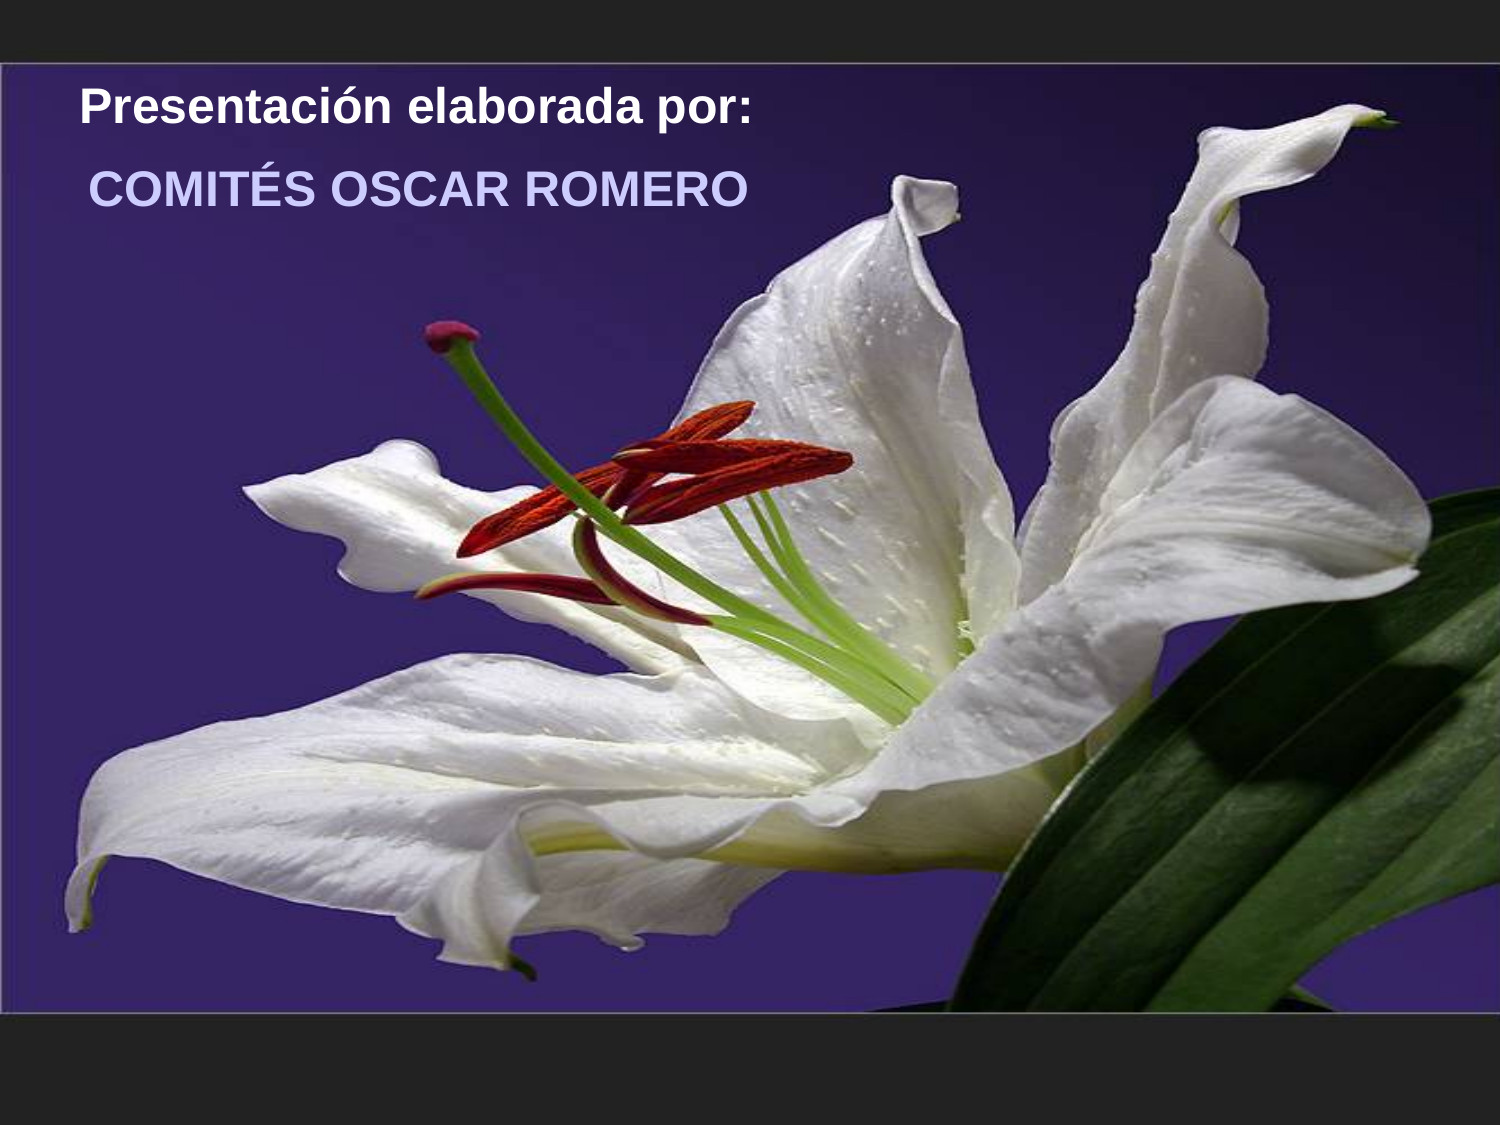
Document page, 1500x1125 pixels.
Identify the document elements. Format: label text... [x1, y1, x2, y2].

text_box Presentación elaborada por: [64, 66, 770, 142]
text_box COMITÉS OSCAR ROMERO [29, 148, 810, 225]
picture [0, 0, 1500, 1125]
